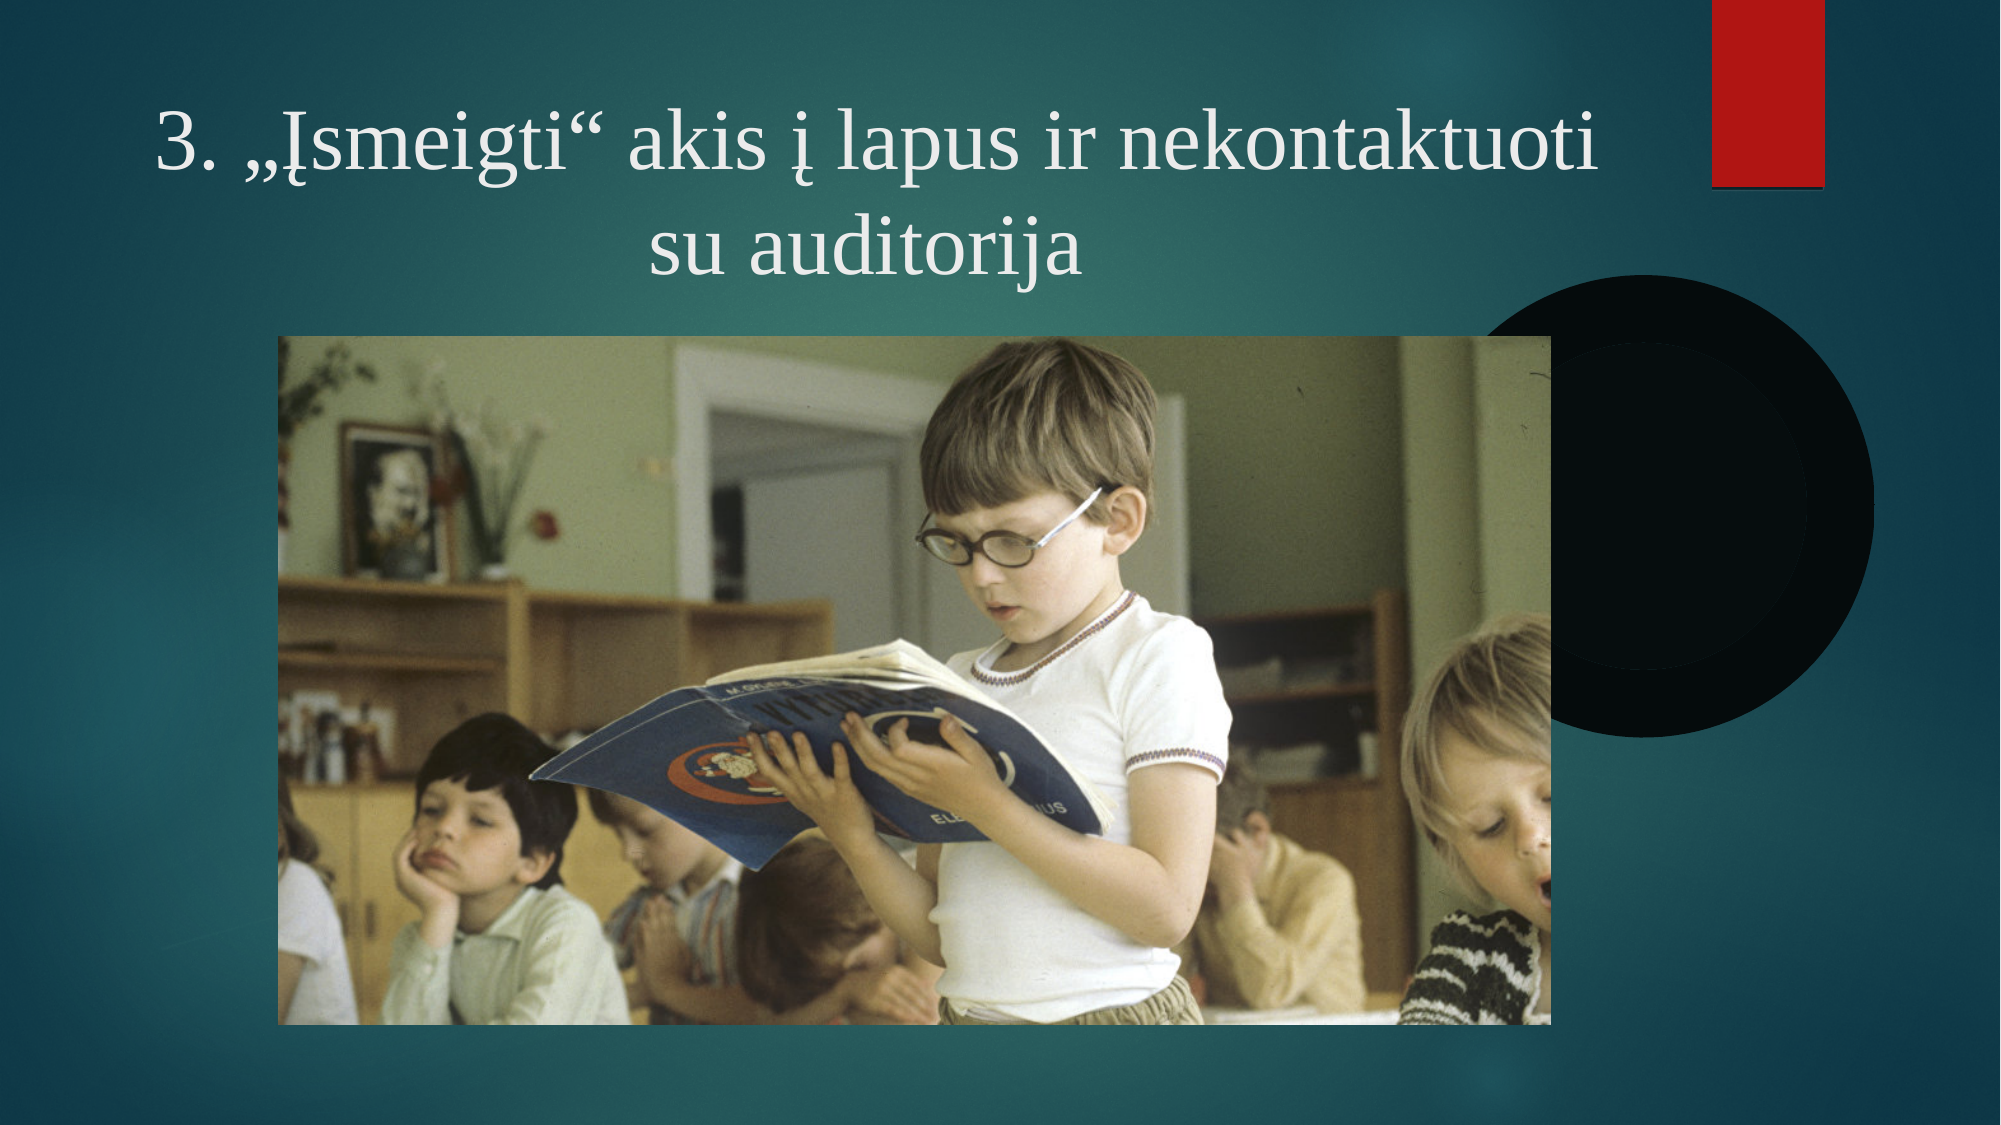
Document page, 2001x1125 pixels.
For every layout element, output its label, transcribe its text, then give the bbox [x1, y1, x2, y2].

picture [278, 336, 1551, 1026]
title 3. „Įsmeigti“ akis į lapus ir nekontaktuoti su auditorija [106, 74, 1649, 305]
